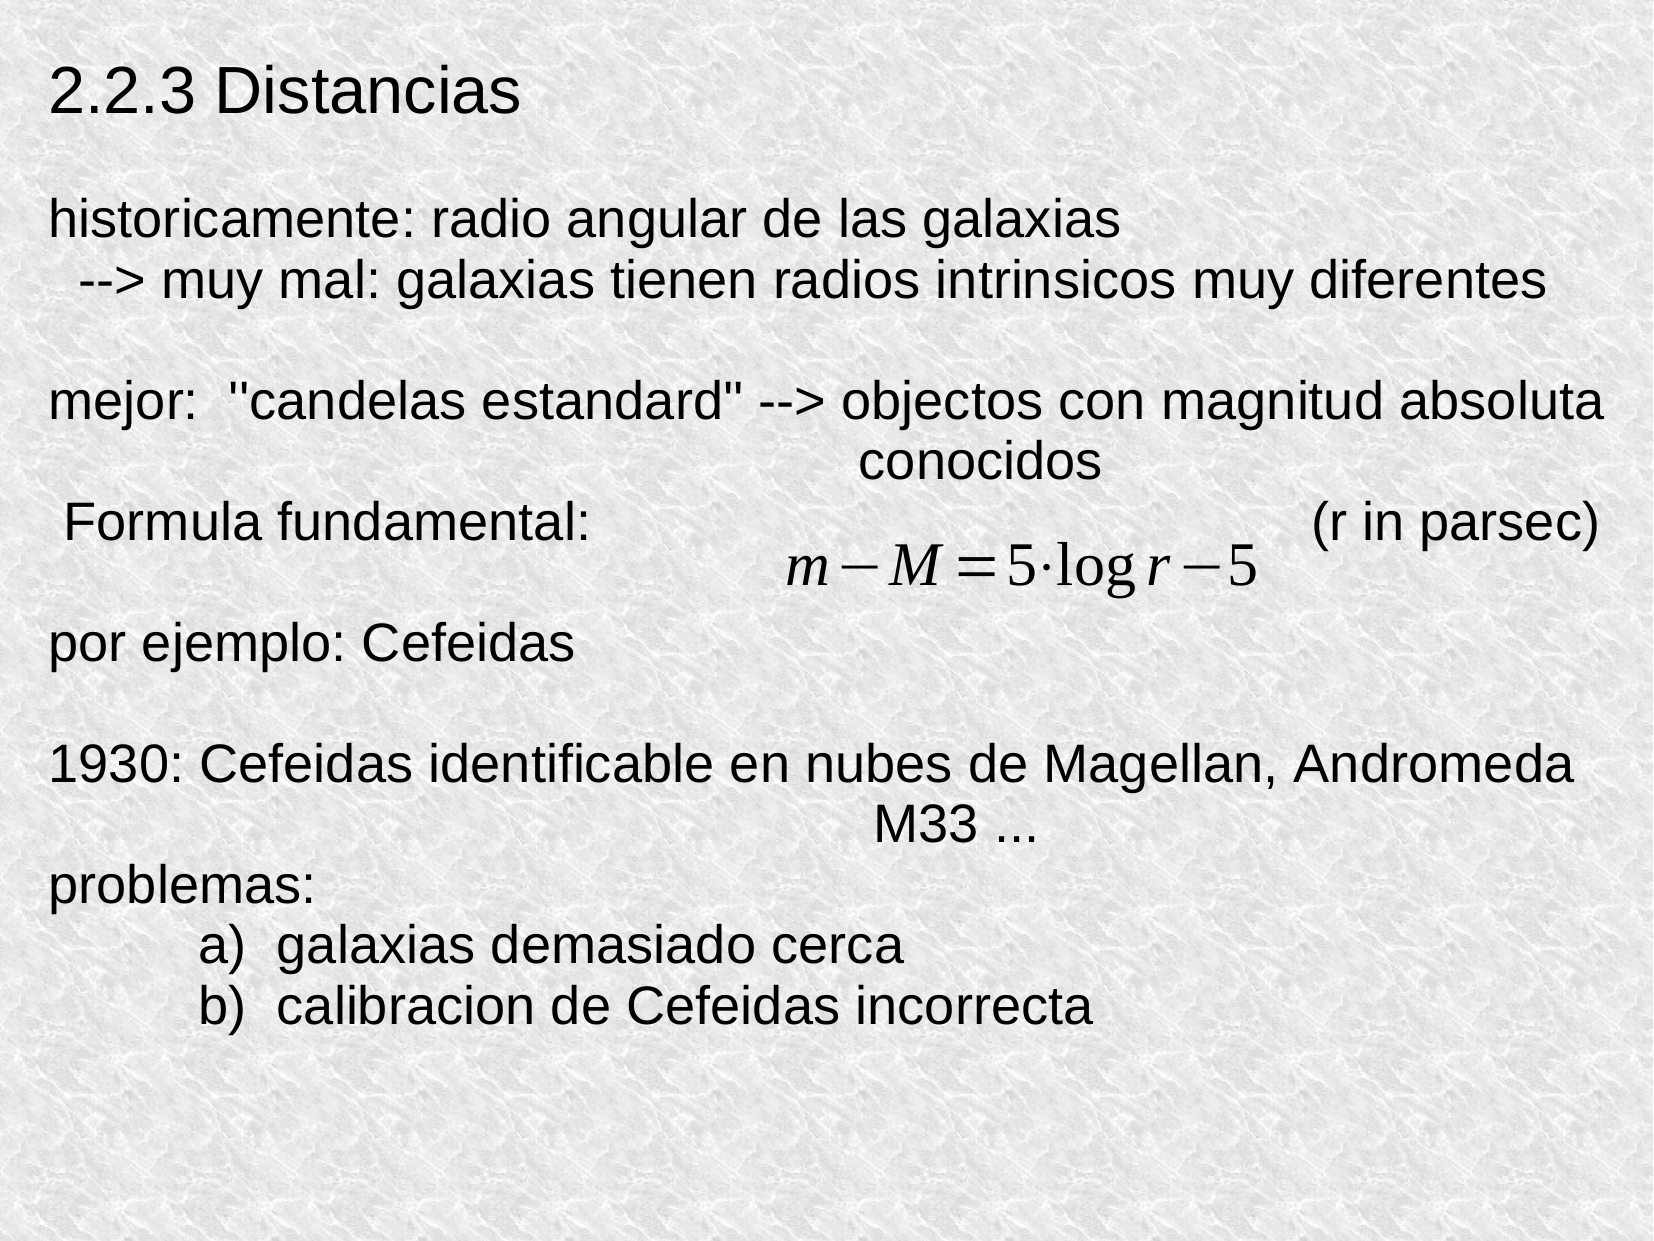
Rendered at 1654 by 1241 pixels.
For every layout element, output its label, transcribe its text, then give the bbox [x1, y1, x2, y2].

picture [0, 0, 1654, 1241]
text_box 2.2.3 Distancias historicamente: radio angular de las galaxias --> muy mal: galaxias tienen radios intrinsicos muy diferentes mejor: ''candelas estandard'' --> objectos con magnitud absoluta conocidos Formula fundamental: (r in parsec) por ejemplo: Cefeidas 1930: Cefeidas identificable en nubes de Magellan, Andromeda M33 ... problemas: a) galaxias demasiado cerca b) calibracion de Cefeidas incorrecta [33, 45, 1622, 1153]
chart [769, 531, 1276, 601]
